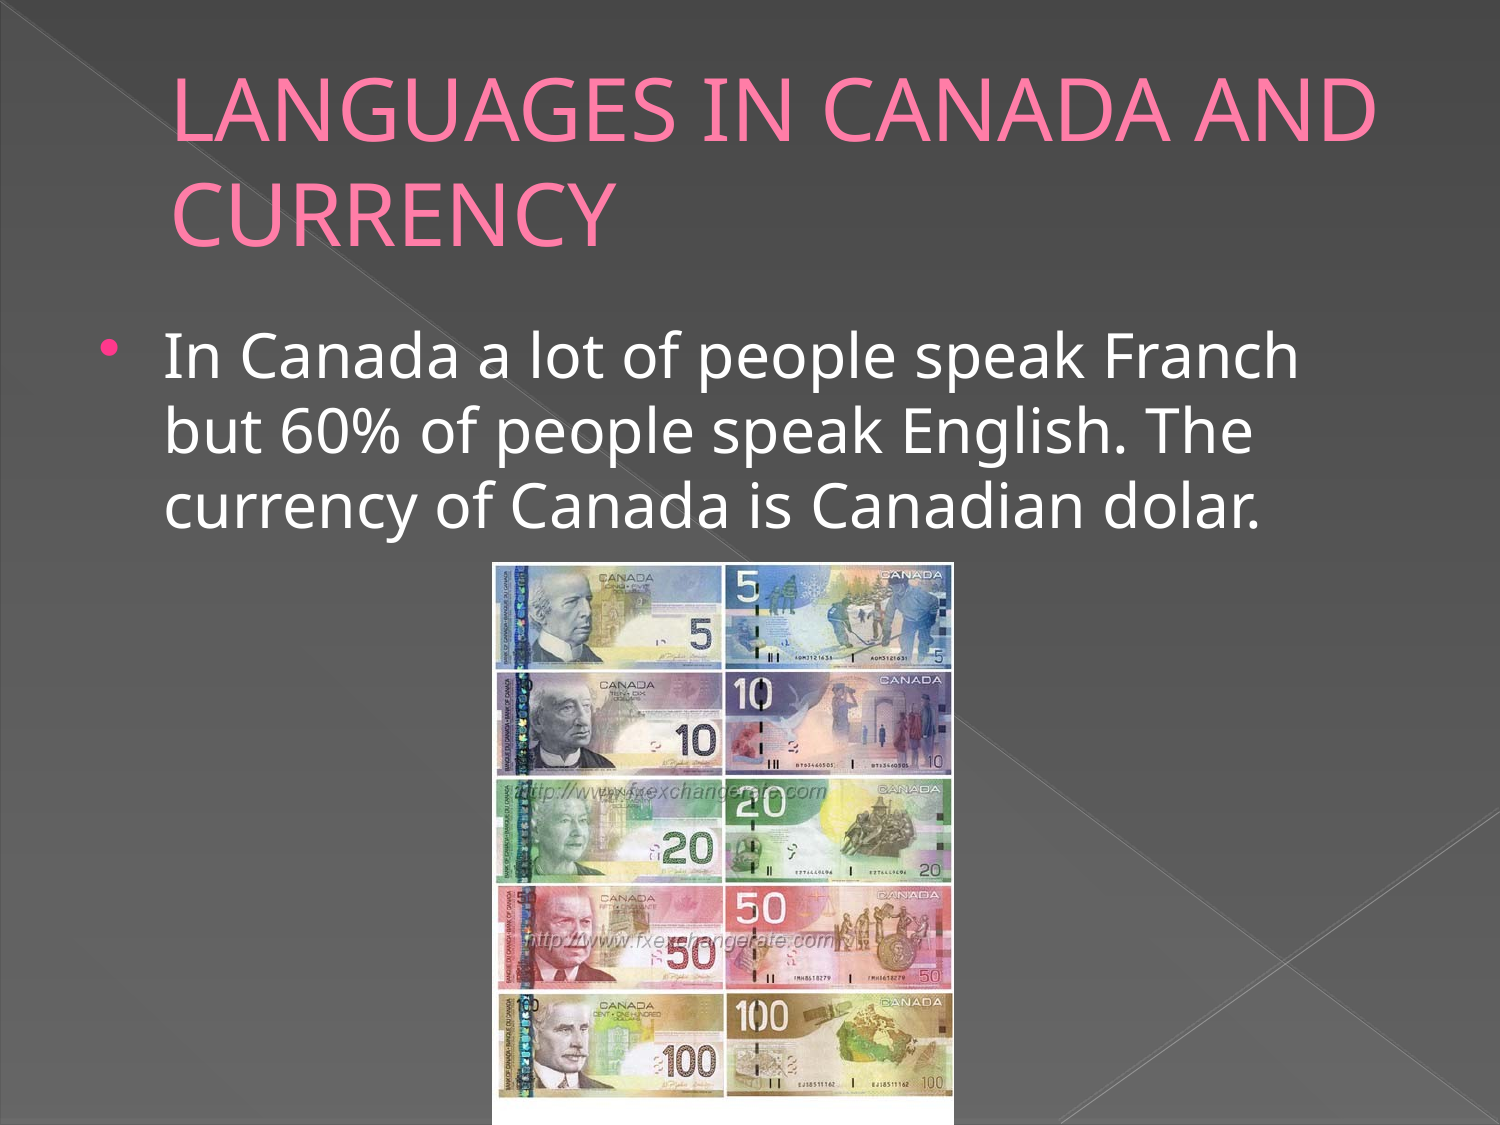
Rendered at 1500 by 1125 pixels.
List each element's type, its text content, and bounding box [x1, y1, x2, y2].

title LANGUAGES IN CANADA AND CURRENCY [75, 43, 1425, 274]
picture [492, 562, 954, 1125]
list In Canada a lot of people speak Franch but 60% of people speak English. The currency of Canada is Canadian dolar. [75, 308, 1425, 1059]
